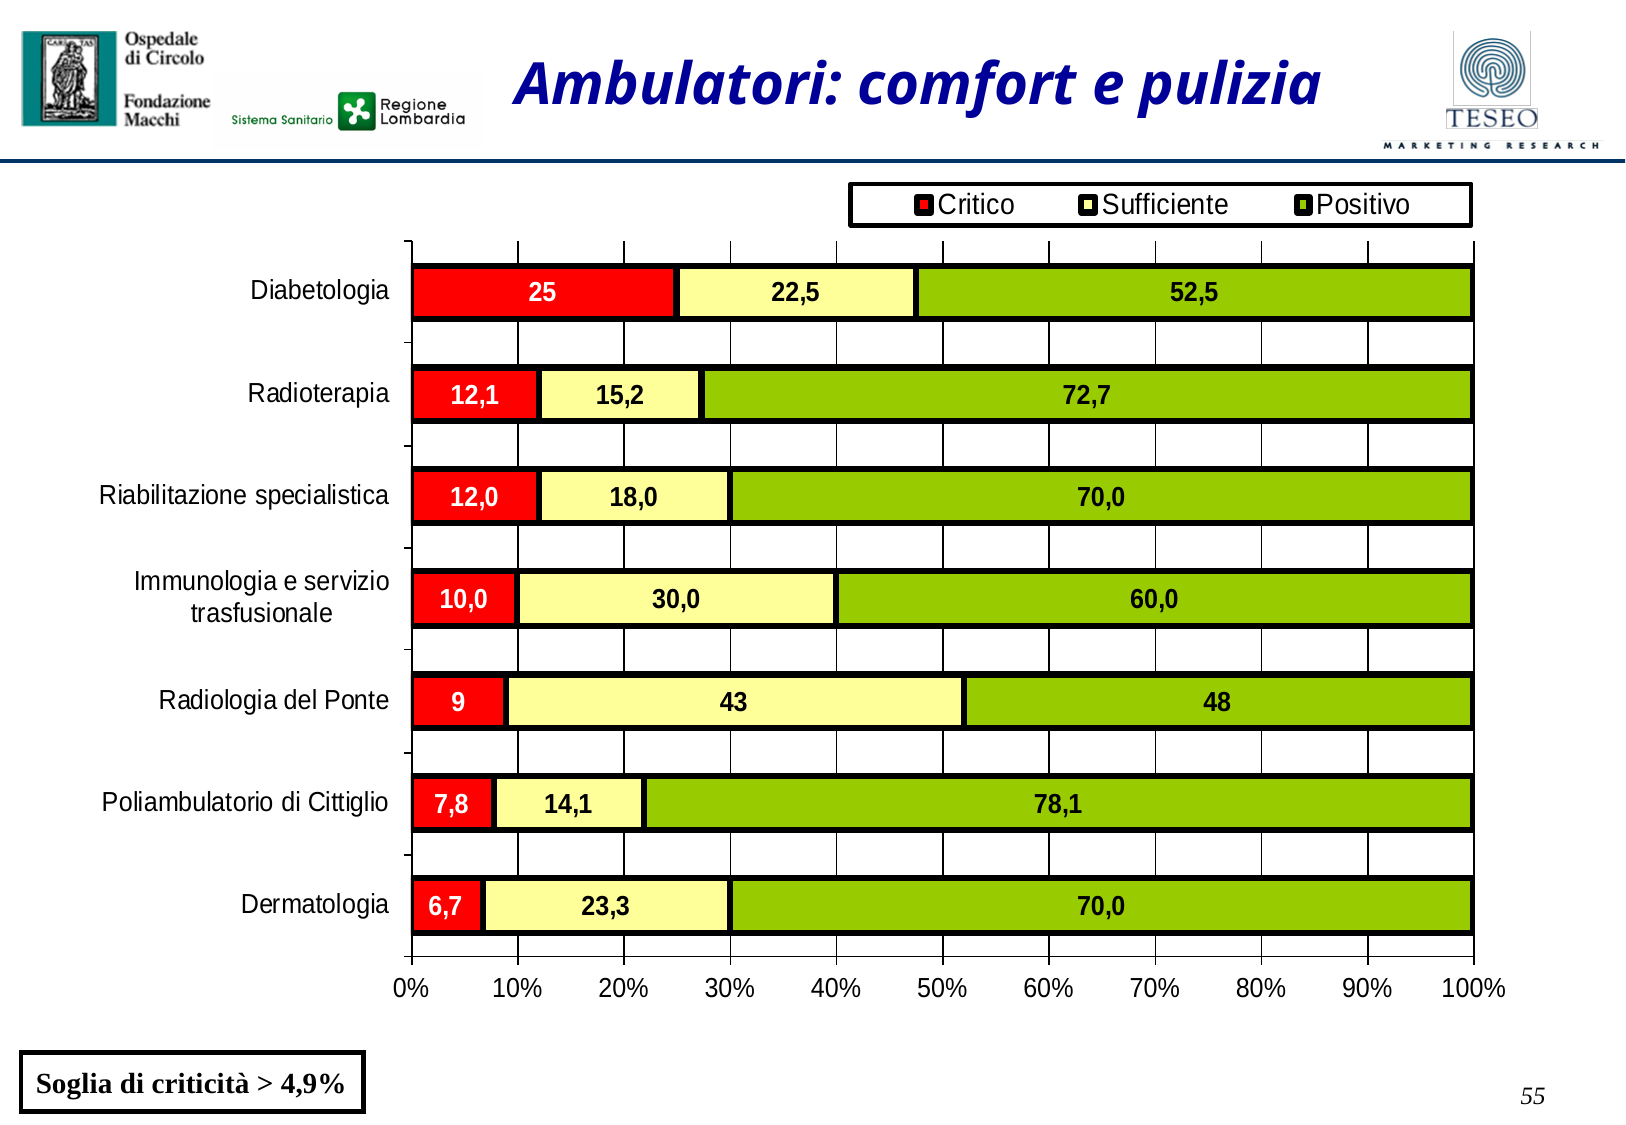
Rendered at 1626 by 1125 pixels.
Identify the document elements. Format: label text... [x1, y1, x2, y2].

text_box Ambulatori: comfort e pulizia [375, 18, 1463, 144]
picture [21, 31, 483, 149]
picture [1381, 31, 1604, 149]
picture [81, 172, 1544, 1025]
text_box Soglia di criticità > 4,9% [21, 1052, 364, 1112]
